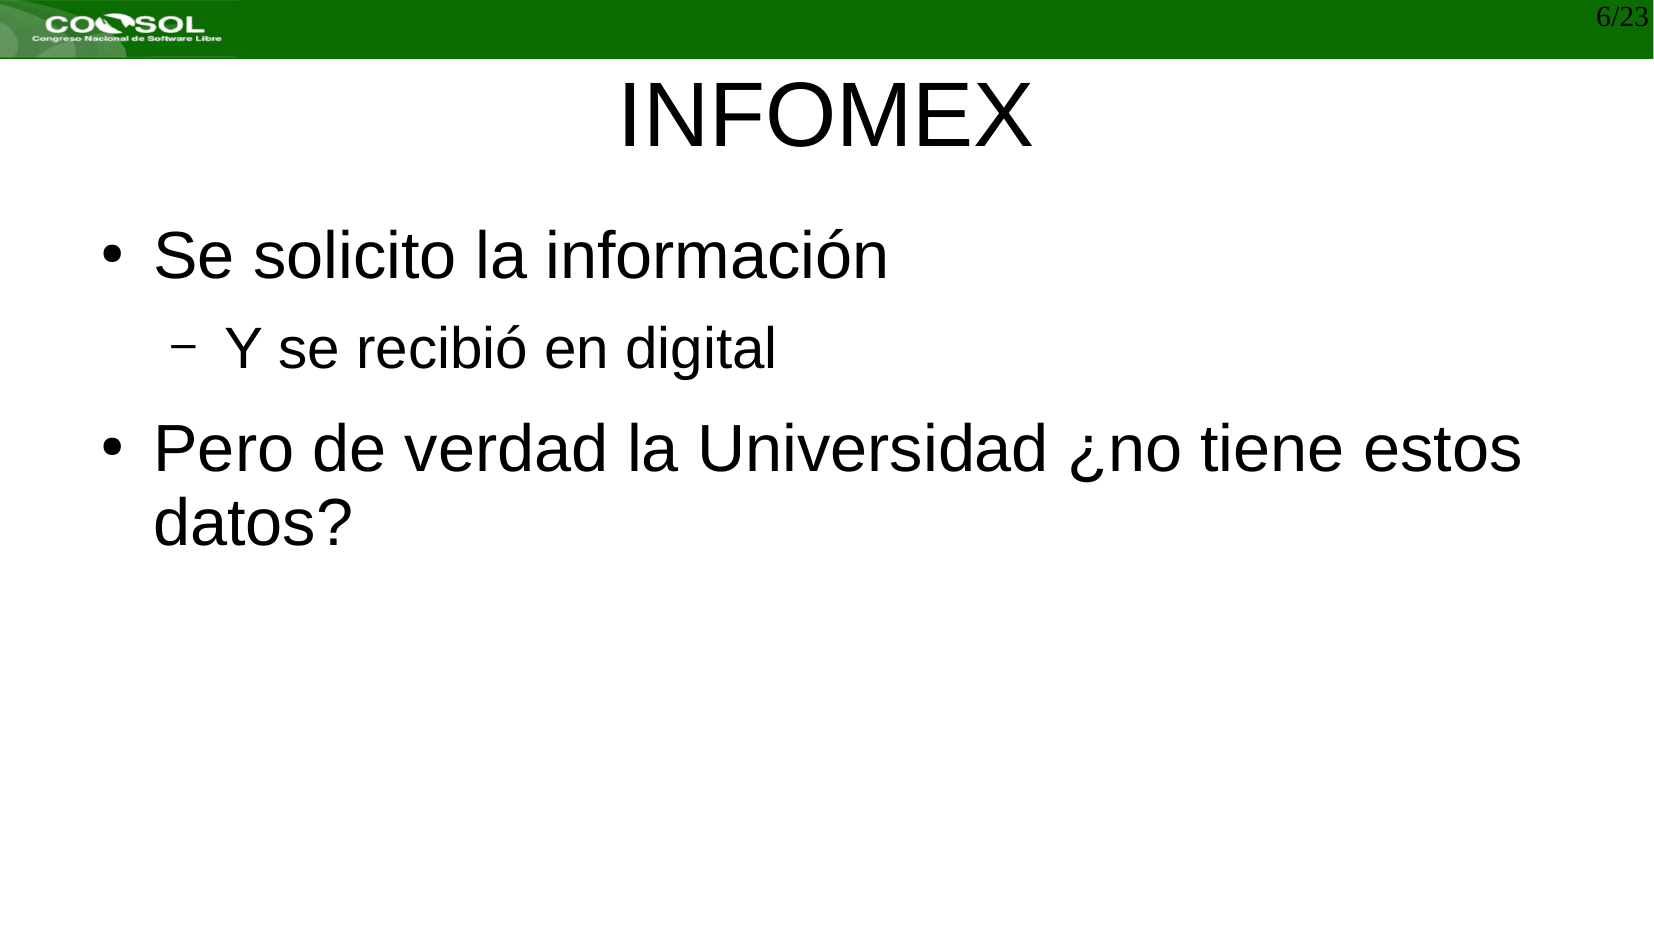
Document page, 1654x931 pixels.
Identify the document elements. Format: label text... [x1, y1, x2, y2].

picture [0, 0, 1654, 59]
title INFOMEX [82, 37, 1571, 193]
list Se solicito la información Y se recibió en digital Pero de verdad la Universidad ¿no tiene estos datos? [82, 217, 1571, 827]
